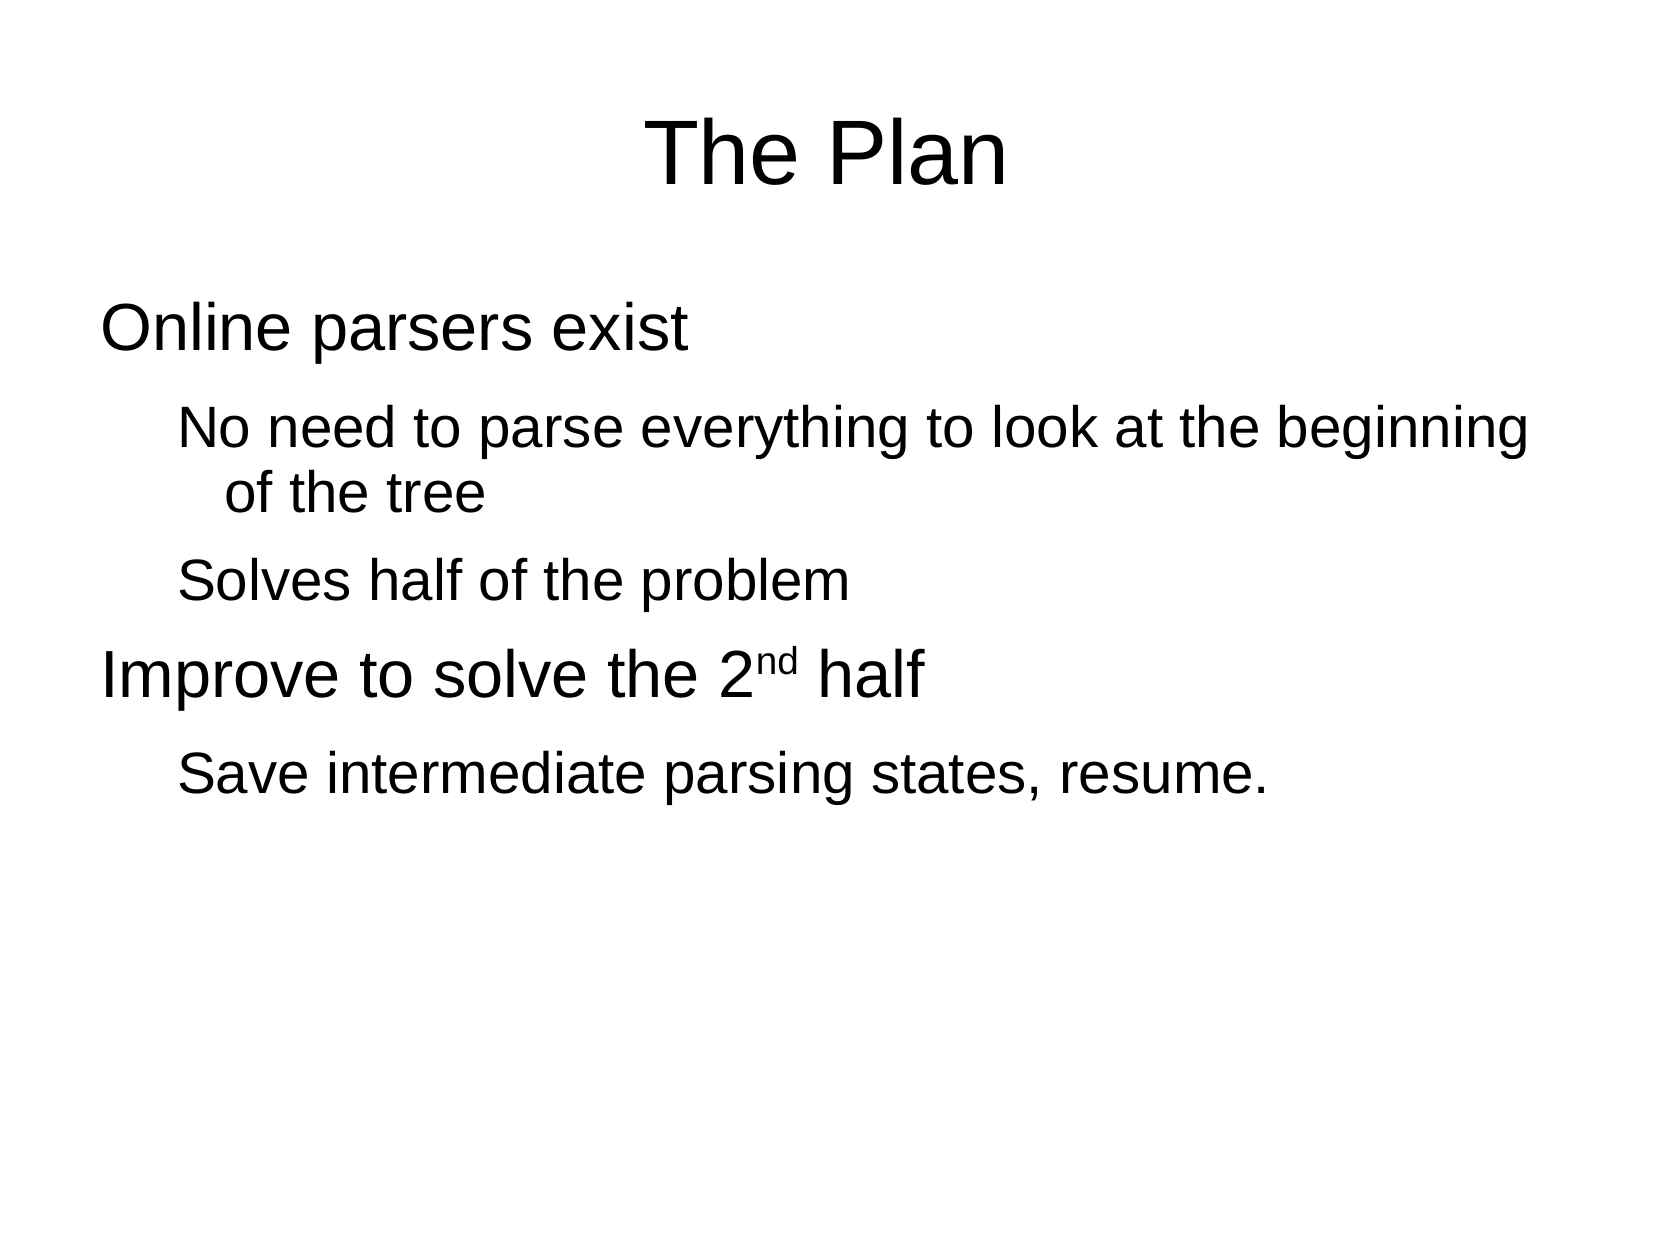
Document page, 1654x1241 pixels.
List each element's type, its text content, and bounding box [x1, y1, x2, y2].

list Online parsers exist No need to parse everything to look at the beginning of the tree Solves half of the problem Improve to solve the 2nd half Save intermediate parsing states, resume. [82, 290, 1571, 1094]
title The Plan [82, 49, 1571, 257]
